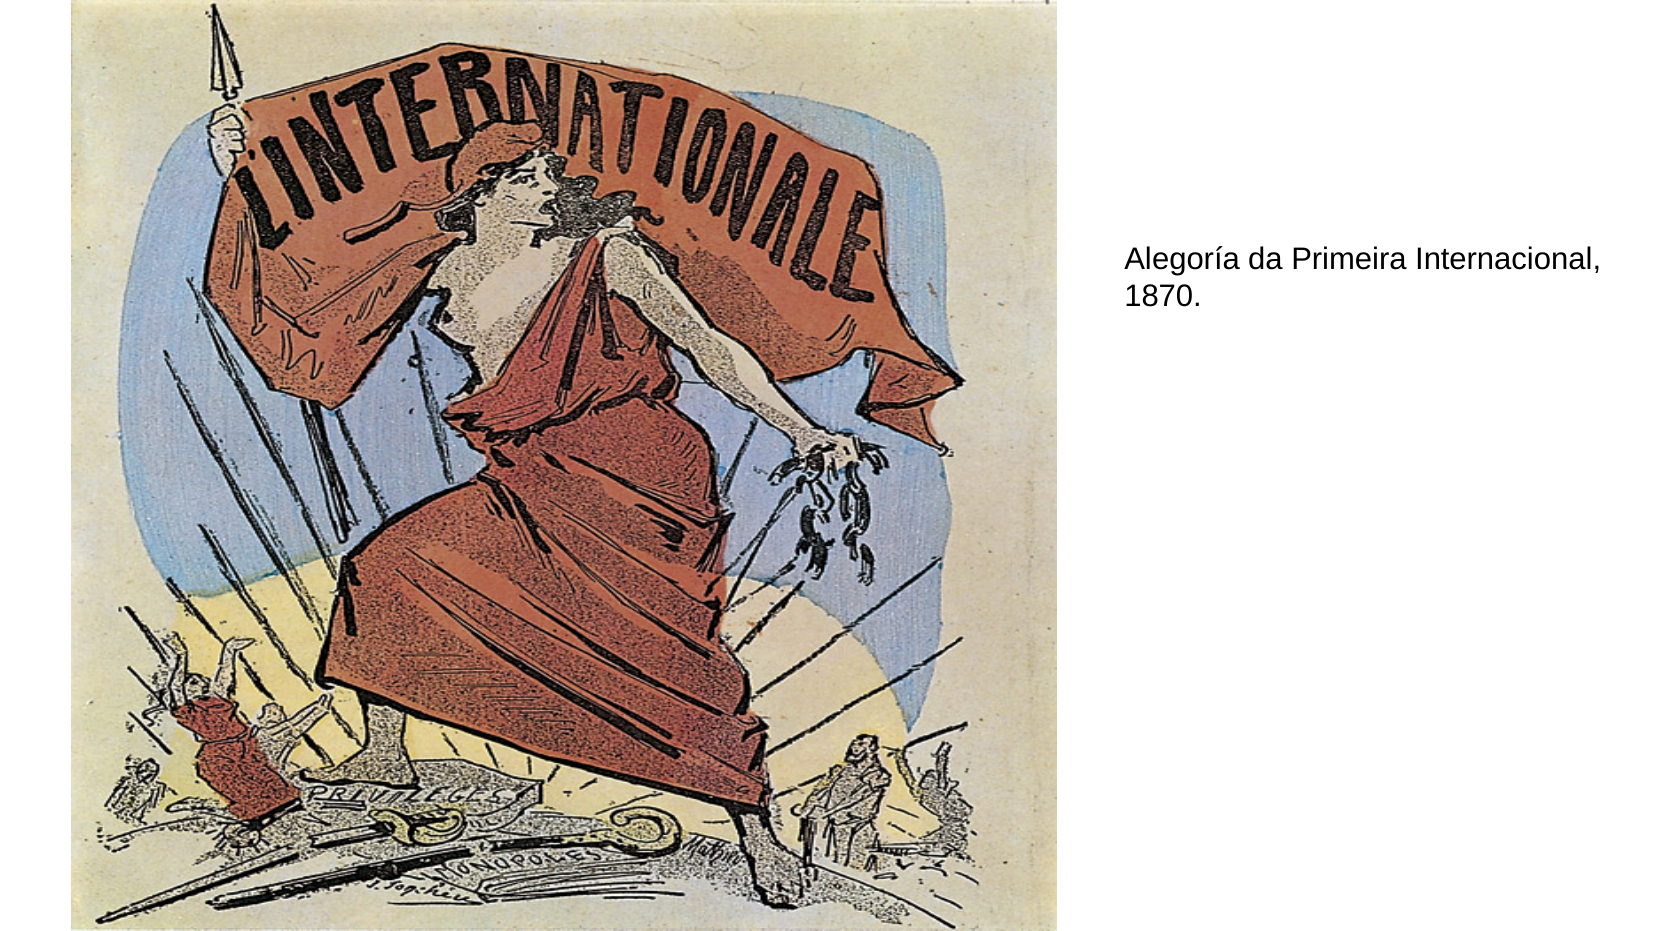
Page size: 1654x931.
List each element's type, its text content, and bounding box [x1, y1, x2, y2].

text_box Alegoría da Primeira Internacional, 1870. [1074, 230, 1654, 321]
picture [71, 0, 1057, 931]
